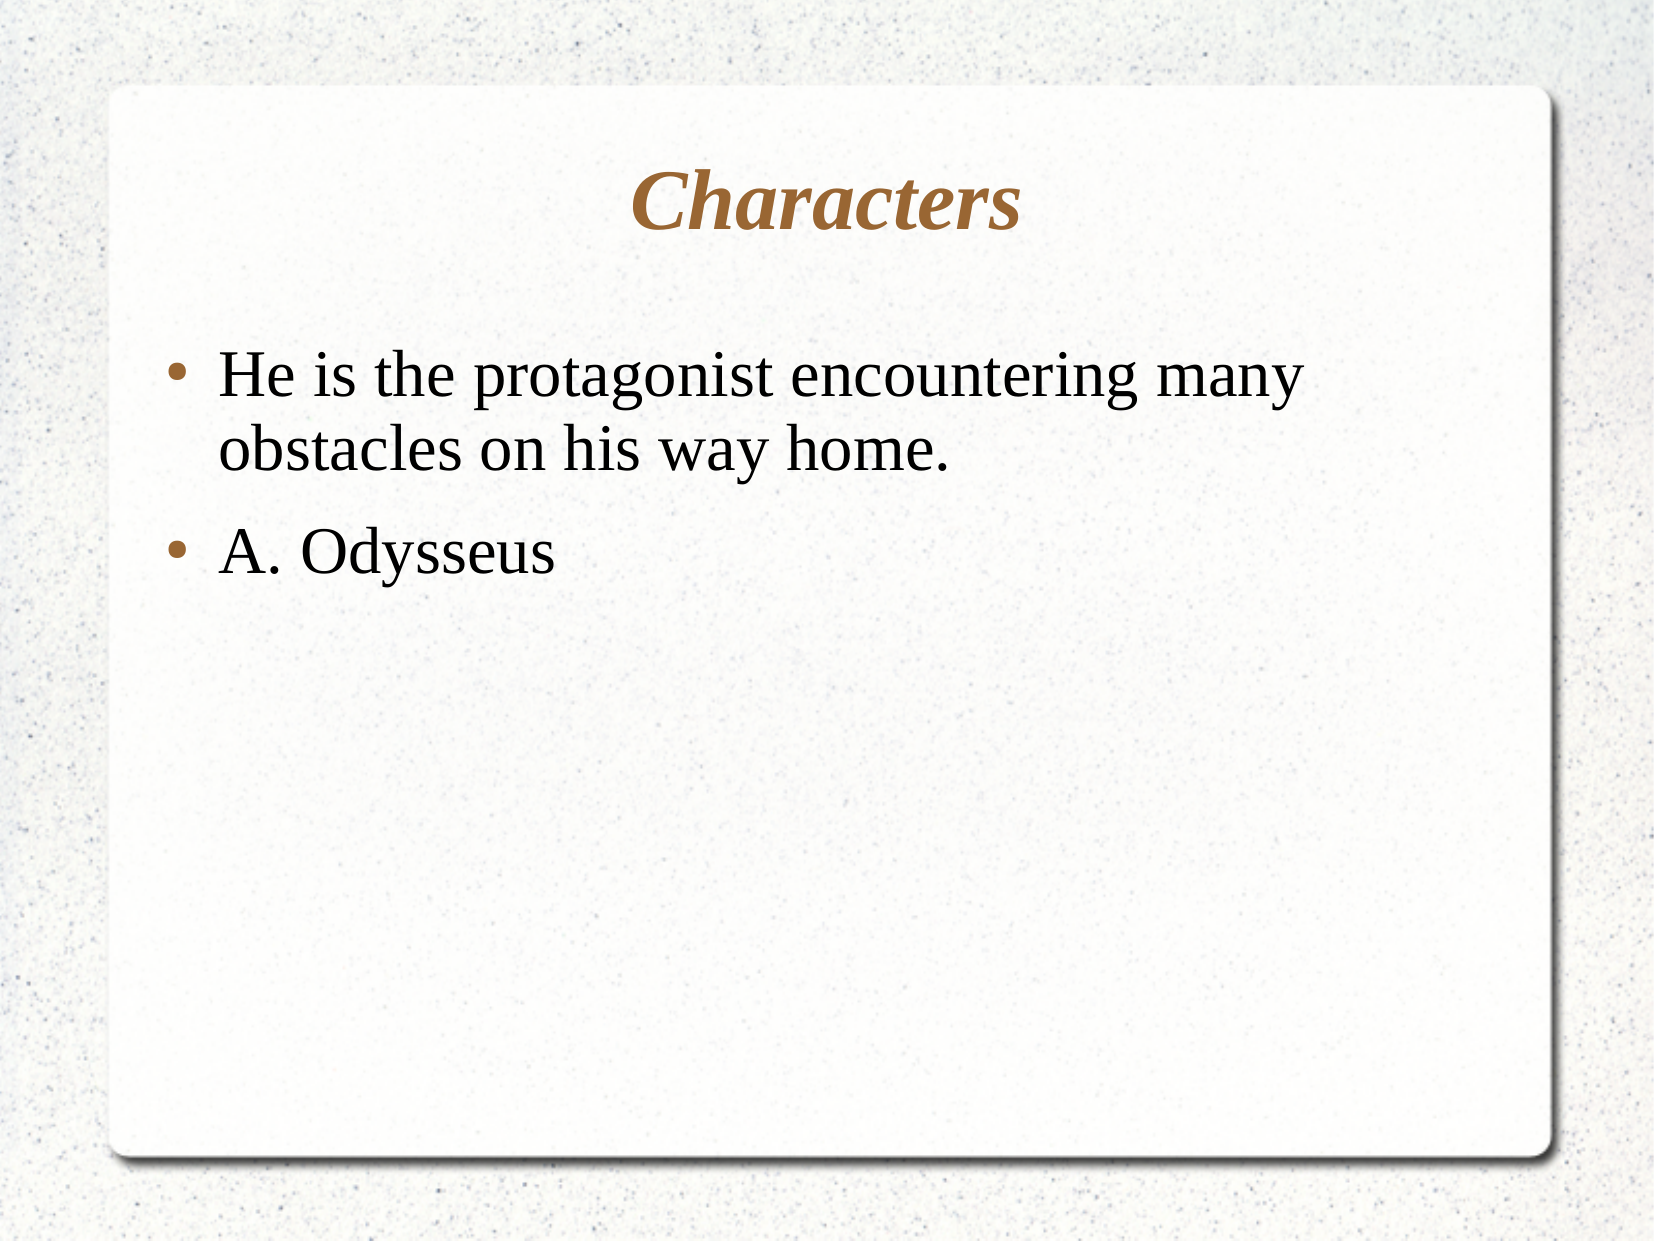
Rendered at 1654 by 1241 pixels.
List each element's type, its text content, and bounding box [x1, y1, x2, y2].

title Characters [118, 96, 1536, 304]
list He is the protagonist encountering many obstacles on his way home. A. Odysseus [147, 336, 1506, 987]
picture [0, 0, 1654, 1241]
